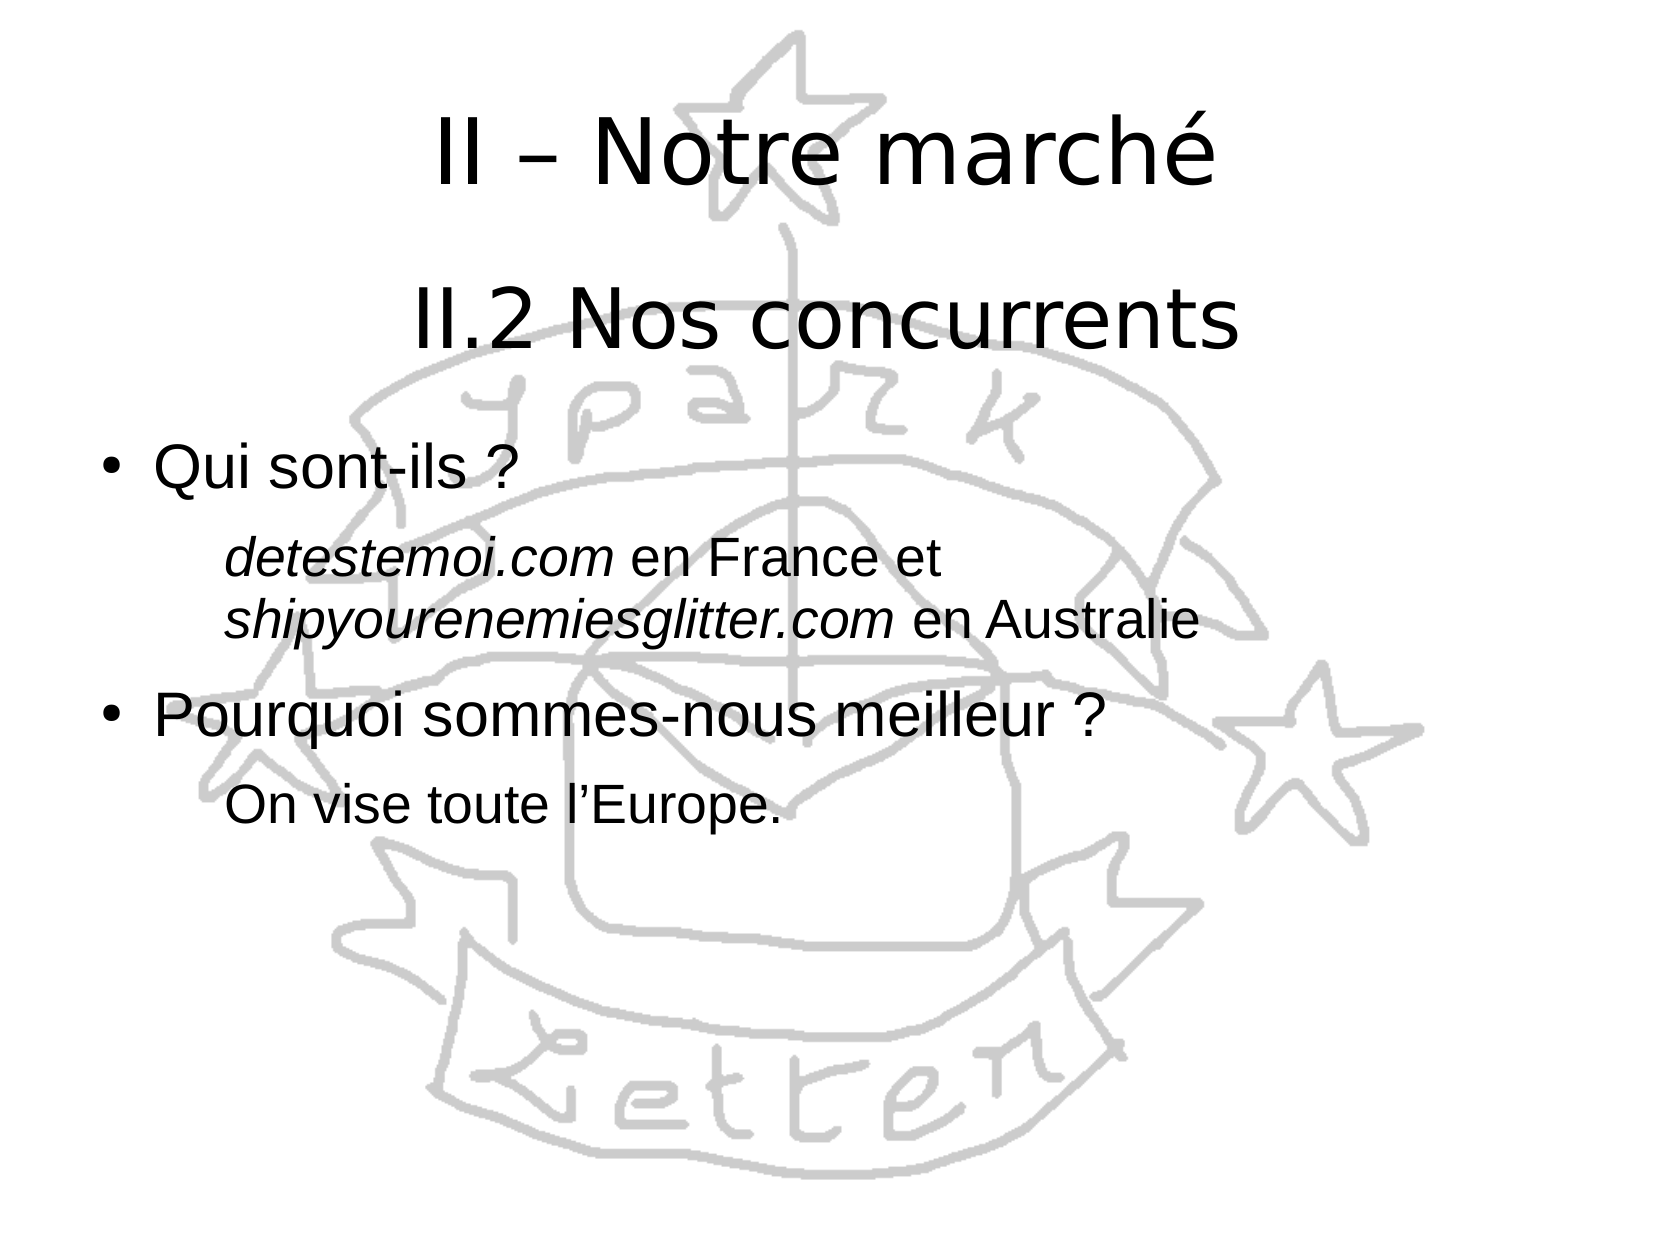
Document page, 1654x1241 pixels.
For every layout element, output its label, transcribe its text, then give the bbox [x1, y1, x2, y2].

picture [29, 11, 1648, 263]
text_box II.2 Nos concurrents [0, 263, 1654, 361]
title II – Notre marché [82, 49, 1571, 257]
list Qui sont-ils ? detestemoi.com en France et shipyourenemiesglitter.com en Australie Pourquoi sommes-nous meilleur ? On vise toute l’Europe. [82, 431, 1571, 1152]
picture [29, 361, 1648, 1241]
